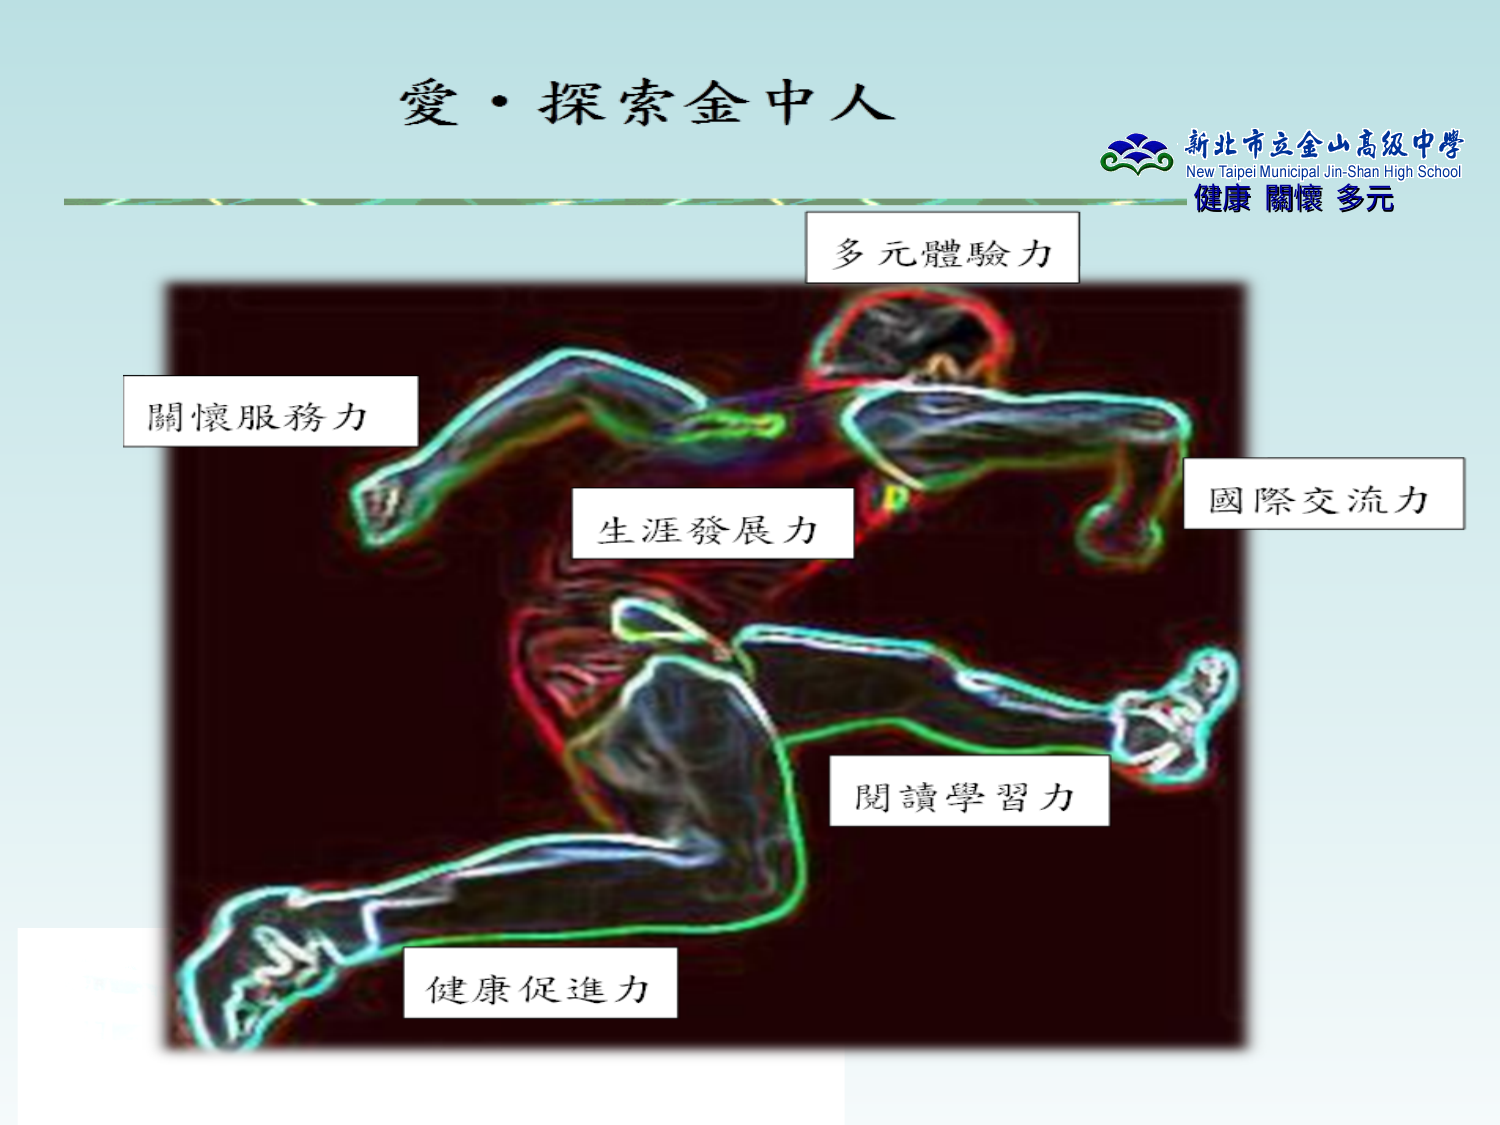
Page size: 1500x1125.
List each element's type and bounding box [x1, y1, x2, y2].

picture [123, 0, 1471, 1076]
